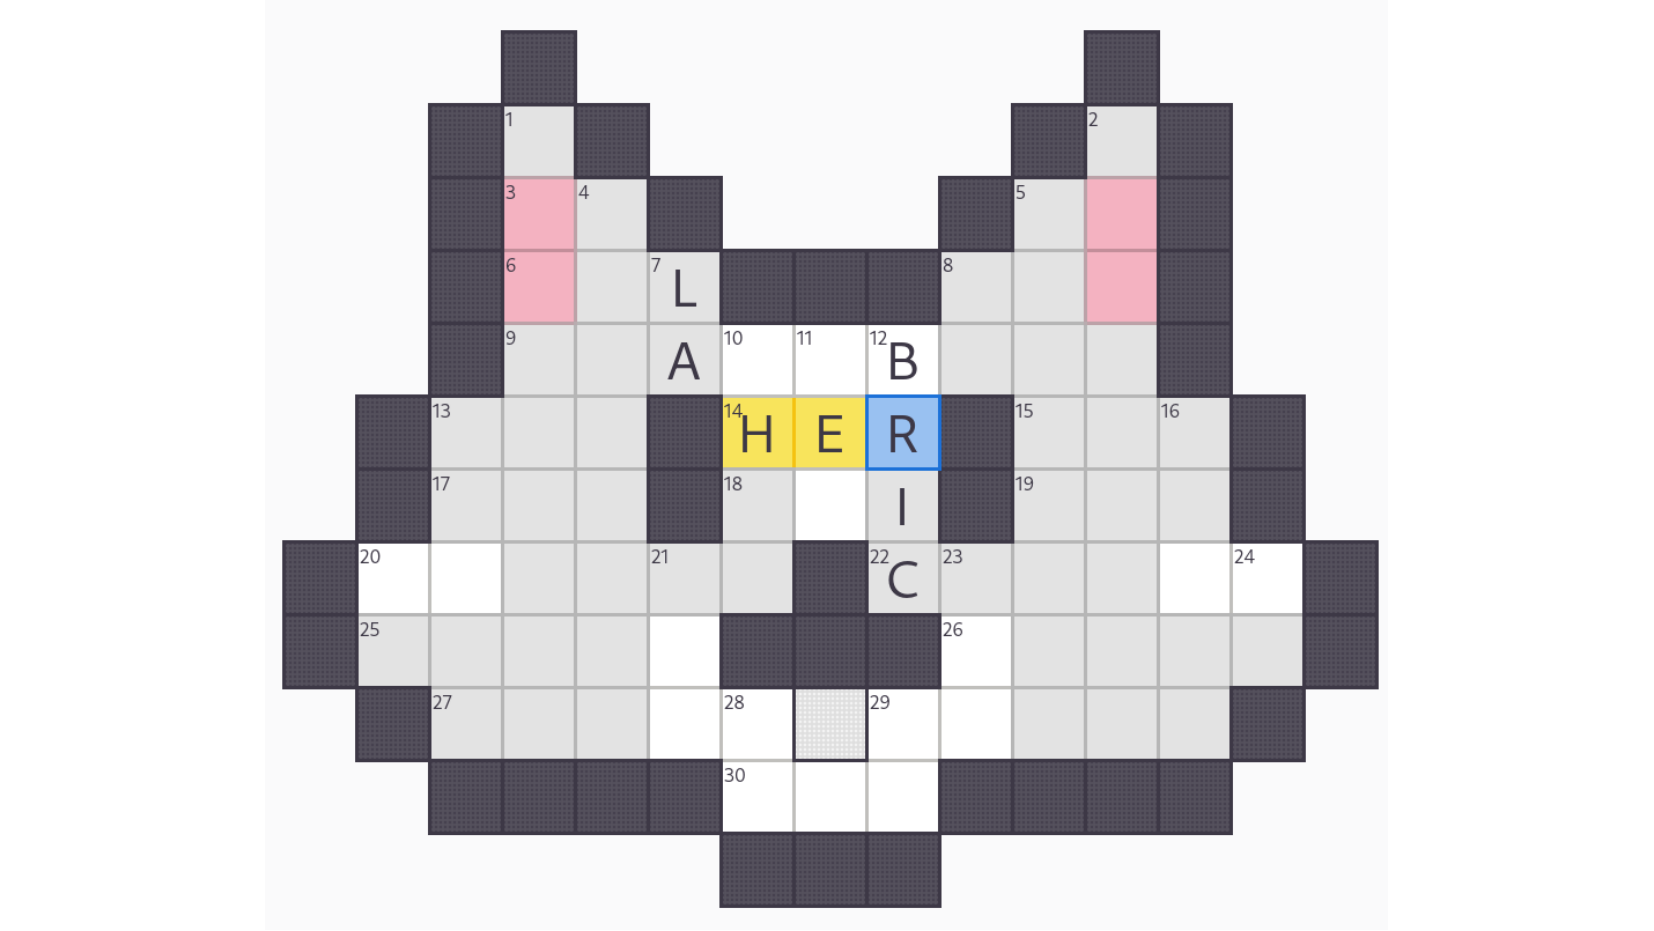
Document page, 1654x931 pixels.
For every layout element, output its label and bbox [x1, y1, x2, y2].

picture [265, 0, 1388, 930]
